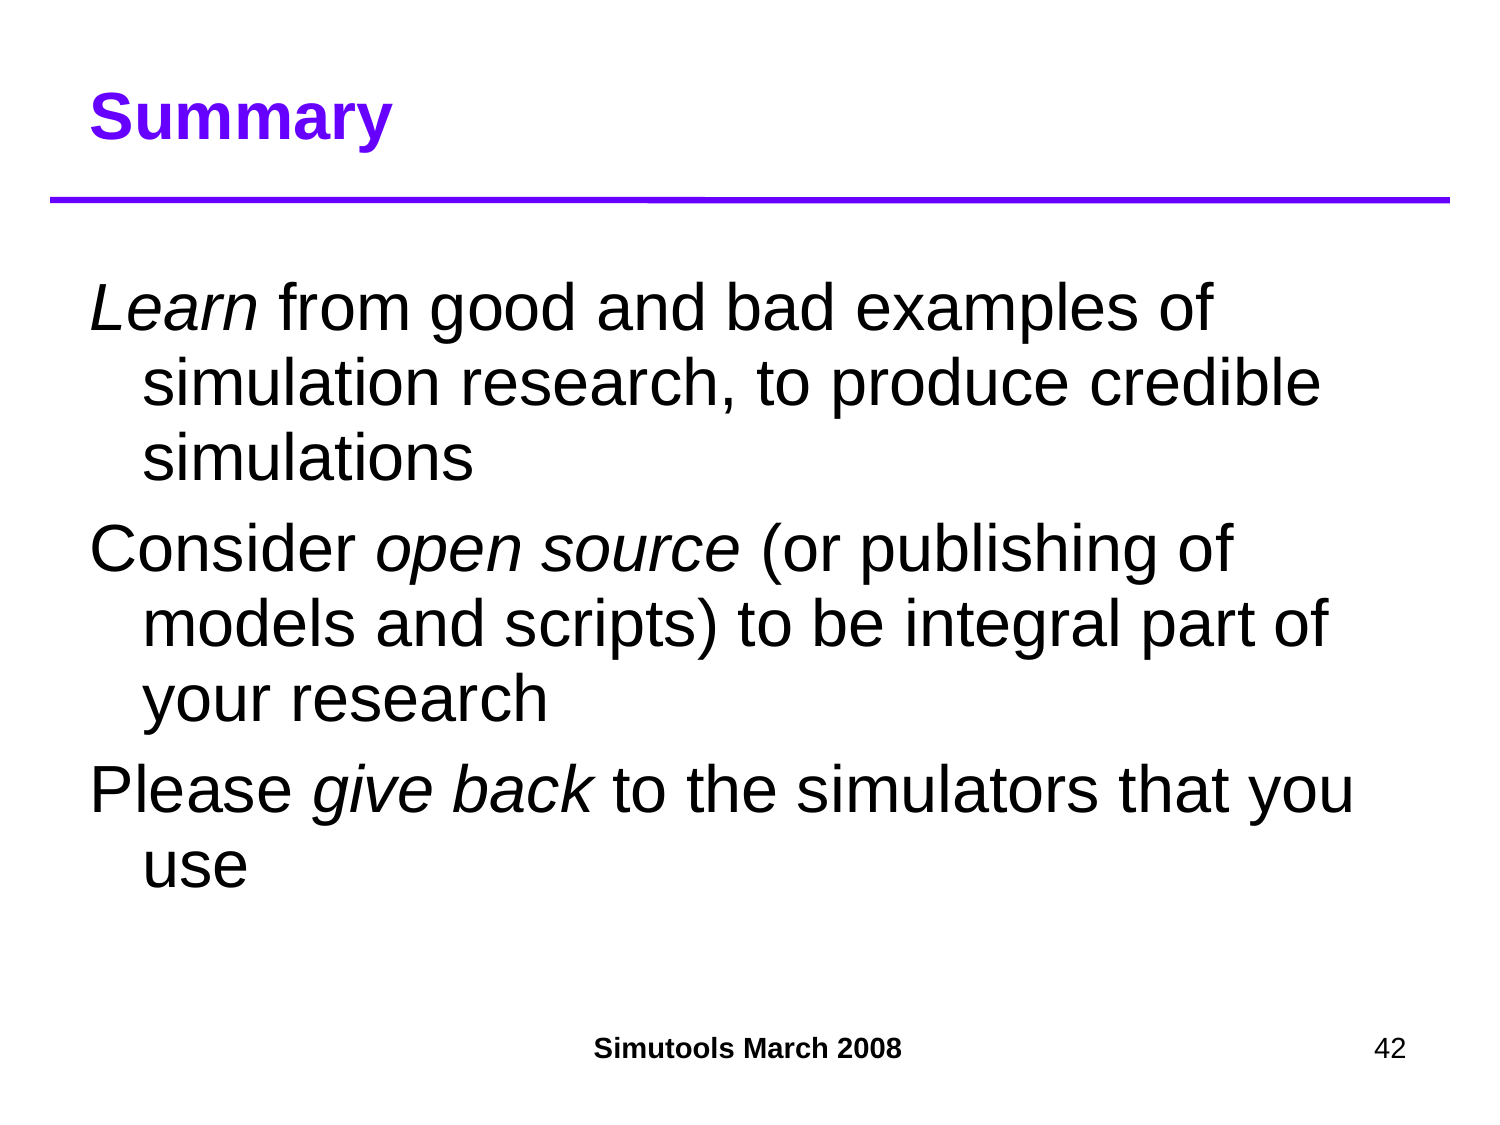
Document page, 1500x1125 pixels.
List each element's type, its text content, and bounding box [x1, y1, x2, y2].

list Learn from good and bad examples of simulation research, to produce credible simulations Consider open source (or publishing of models and scripts) to be integral part of your research Please give back to the simulators that you use [75, 262, 1426, 969]
title Summary [75, 68, 1426, 165]
